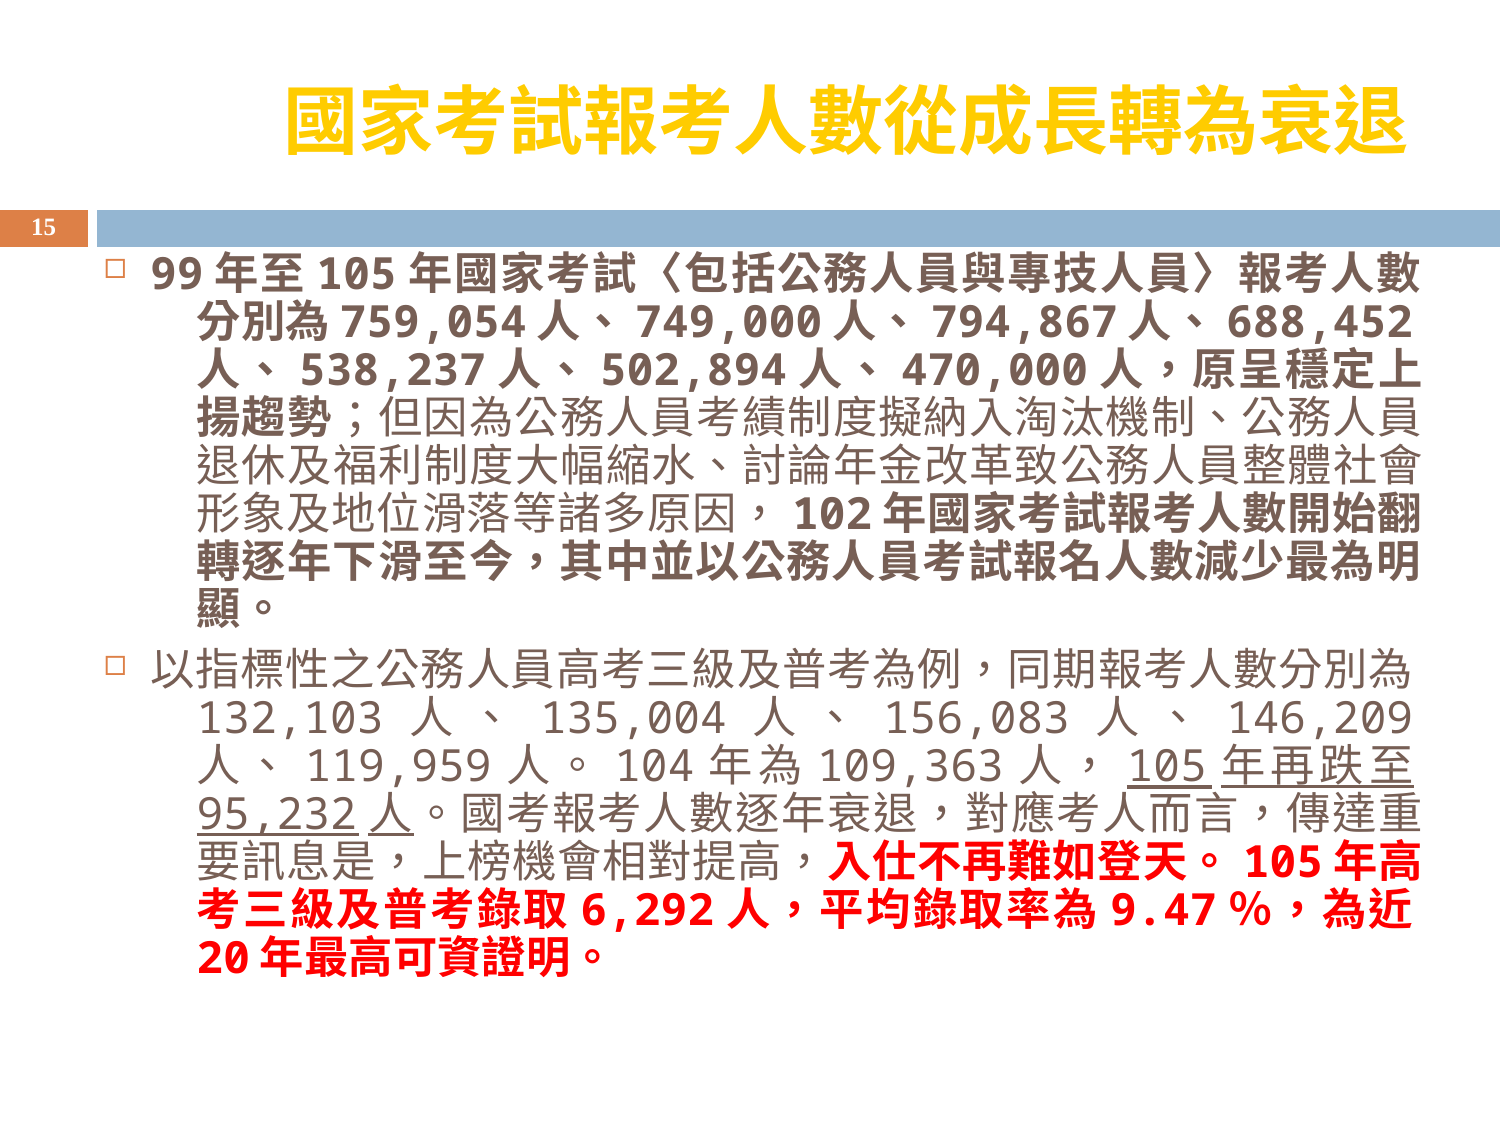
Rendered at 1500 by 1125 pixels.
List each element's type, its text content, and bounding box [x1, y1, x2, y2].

title 國家考試報考人數從成長轉為衰退 [100, 37, 1438, 201]
list 99年至105年國家考試〈包括公務人員與專技人員〉報考人數分別為759,054人、749,000人、794,867人、688,452人、538,237人、502,894人、470,000人，原呈穩定上揚趨勢；但因為公務人員考績制度擬納入淘汰機制、公務人員退休及福利制度大幅縮水、討論年金改革致公務人員整體社會形象及地位滑落等諸多原因，102年國家考試報考人數開始翻轉逐年下滑至今，其中並以公務人員考試報名人數減少最為明顯。 以指標性之公務人員高考三級及普考為例，同期報考人數分別為132,103人、135,004人、156,083人、146,209人、119,959人。104年為109,363人，105年再跌至95,232人。國考報考人數逐年衰退，對應考人而言，傳達重要訊息是，上榜機會相對提高，入仕不再難如登天。105年高考三級及普考錄取6,292人，平均錄取率為9.47％，為近20年最高可資證明。 [88, 243, 1438, 1000]
text_box 14 [0, 208, 88, 249]
